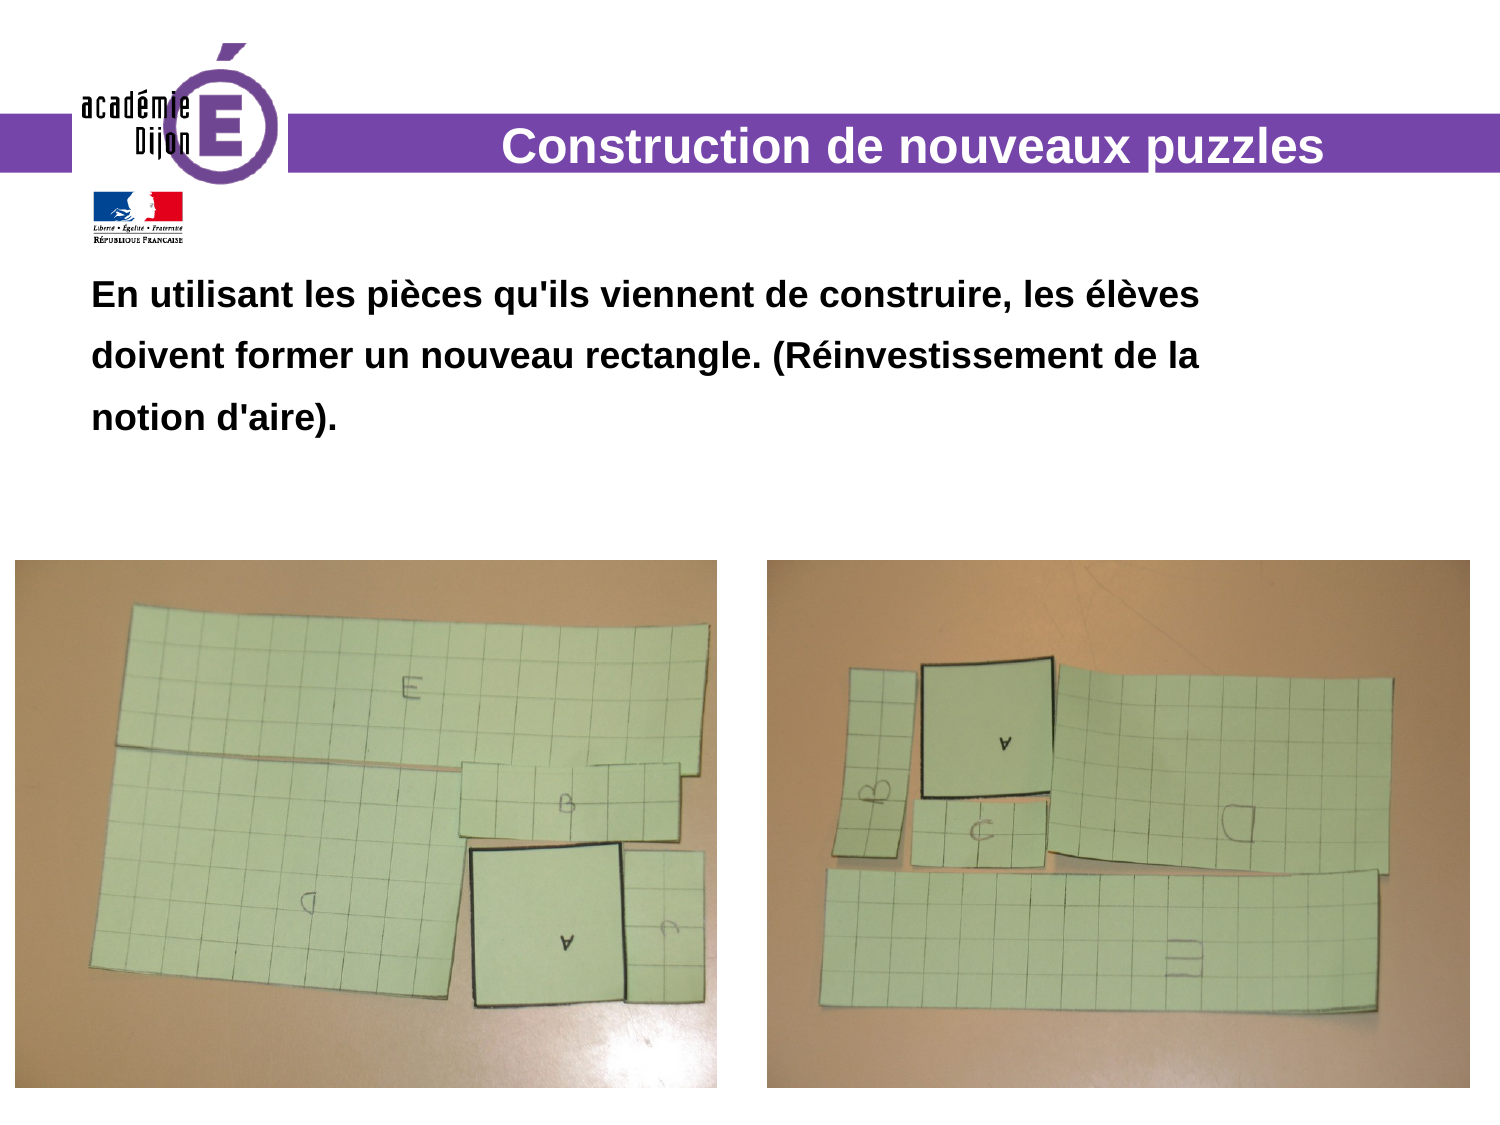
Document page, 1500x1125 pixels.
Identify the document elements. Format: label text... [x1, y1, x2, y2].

list En utilisant les pièces qu'ils viennent de construire, les élèves doivent former un nouveau rectangle. (Réinvestissement de la notion d'aire). [75, 262, 1425, 1005]
picture [767, 560, 1470, 1088]
picture [82, 43, 278, 243]
picture [15, 560, 717, 1088]
title Construction de nouveaux puzzles [360, 106, 1425, 178]
